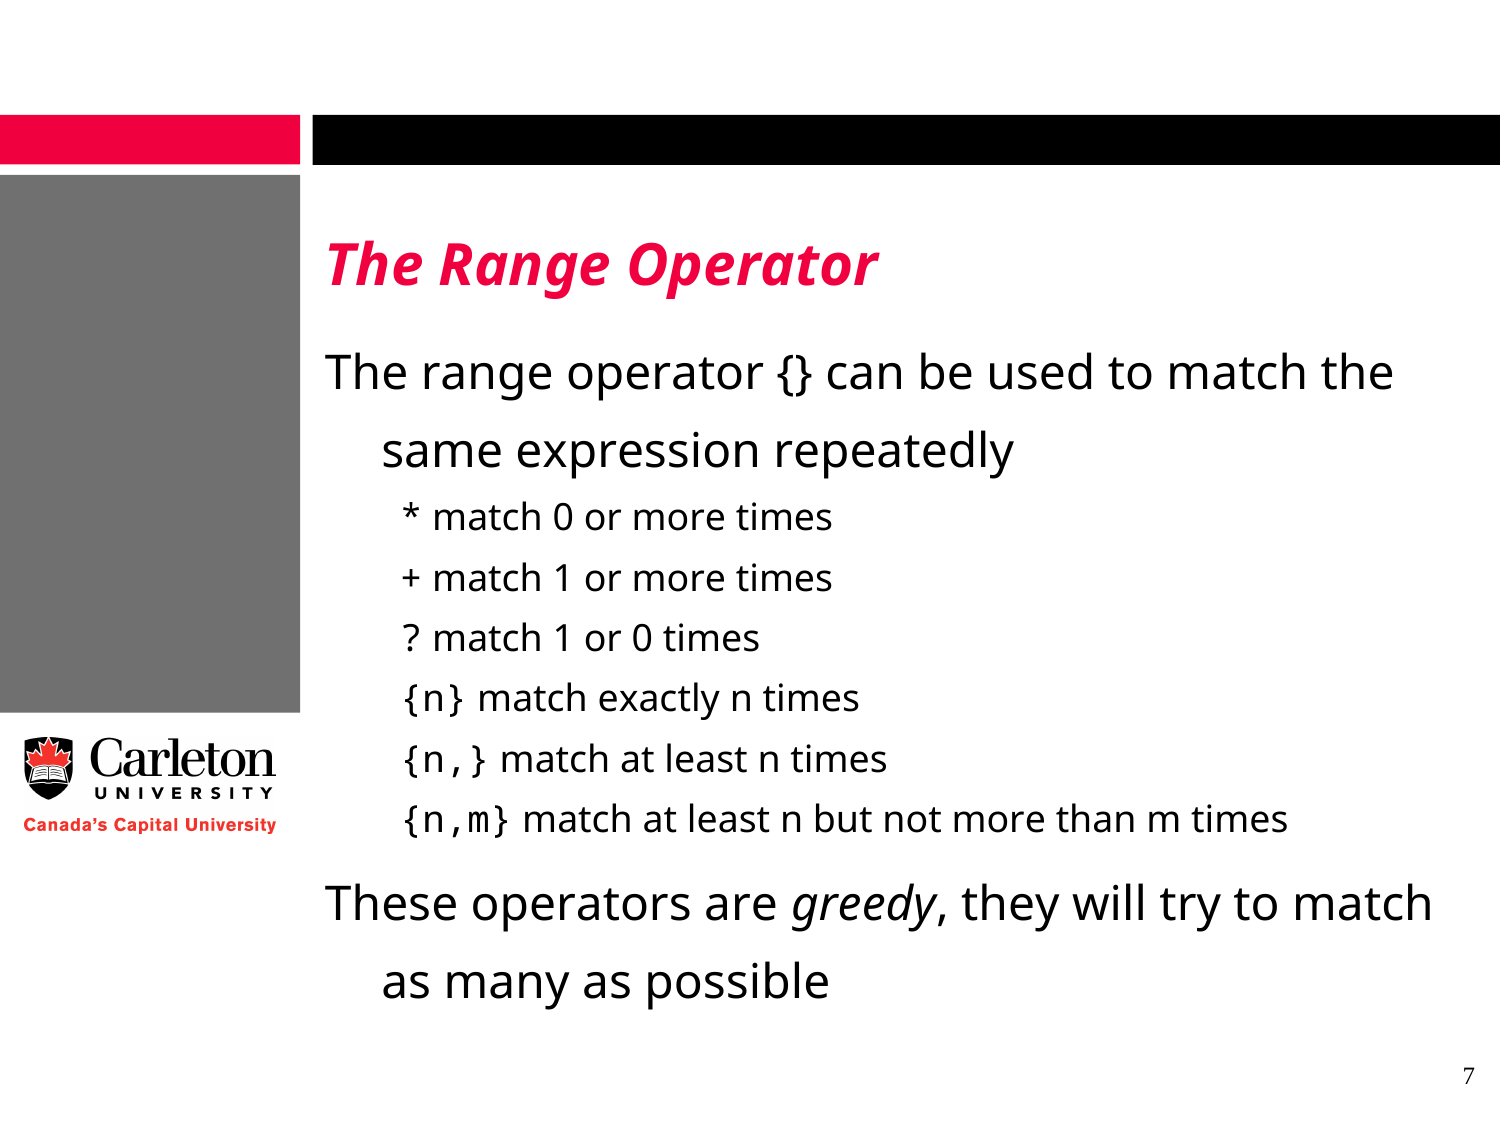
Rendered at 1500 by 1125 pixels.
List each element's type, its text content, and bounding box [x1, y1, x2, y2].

list The range operator {} can be used to match the same expression repeatedly * match 0 or more times + match 1 or more times ? match 1 or 0 times {n} match exactly n times {n,} match at least n times {n,m} match at least n but not more than m times These operators are greedy, they will try to match as many as possible [324, 324, 1450, 1036]
title The Range Operator [324, 194, 1450, 324]
picture [24, 737, 276, 834]
